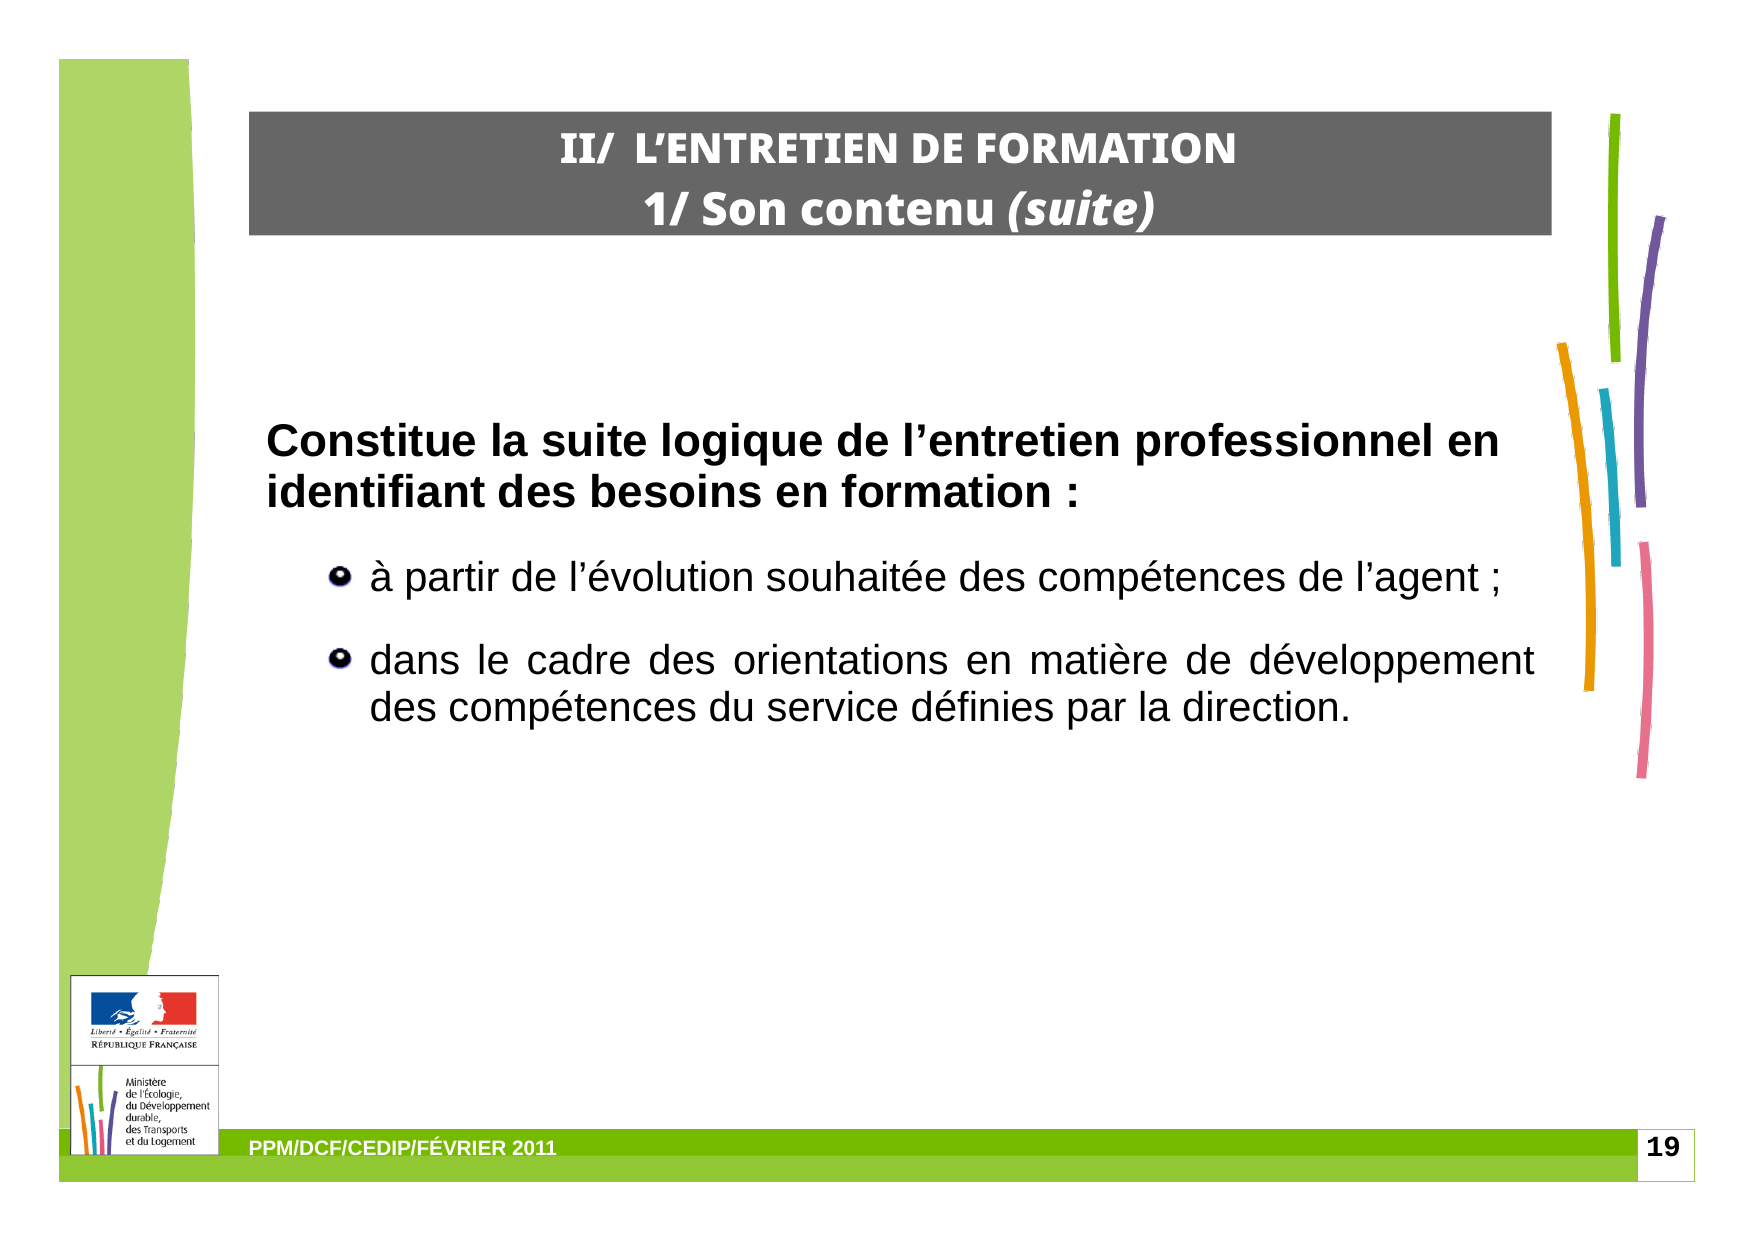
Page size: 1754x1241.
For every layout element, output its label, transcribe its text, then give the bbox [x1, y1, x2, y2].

text_box Constitue la suite logique de l’entretien professionnel en identifiant des besoins en formation : à partir de l’évolution souhaitée des compétences de l’agent ; dans le cadre des orientations en matière de développement des compétences du service définies par la direction. [251, 407, 1551, 740]
text_box II/ L’ENTRETIEN DE FORMATION 1/ Son contenu (suite) [247, 111, 1551, 251]
text_box PPM/DCF/CEDIP/FÉVRIER 2011 [233, 1129, 592, 1169]
picture [59, 59, 1695, 1182]
